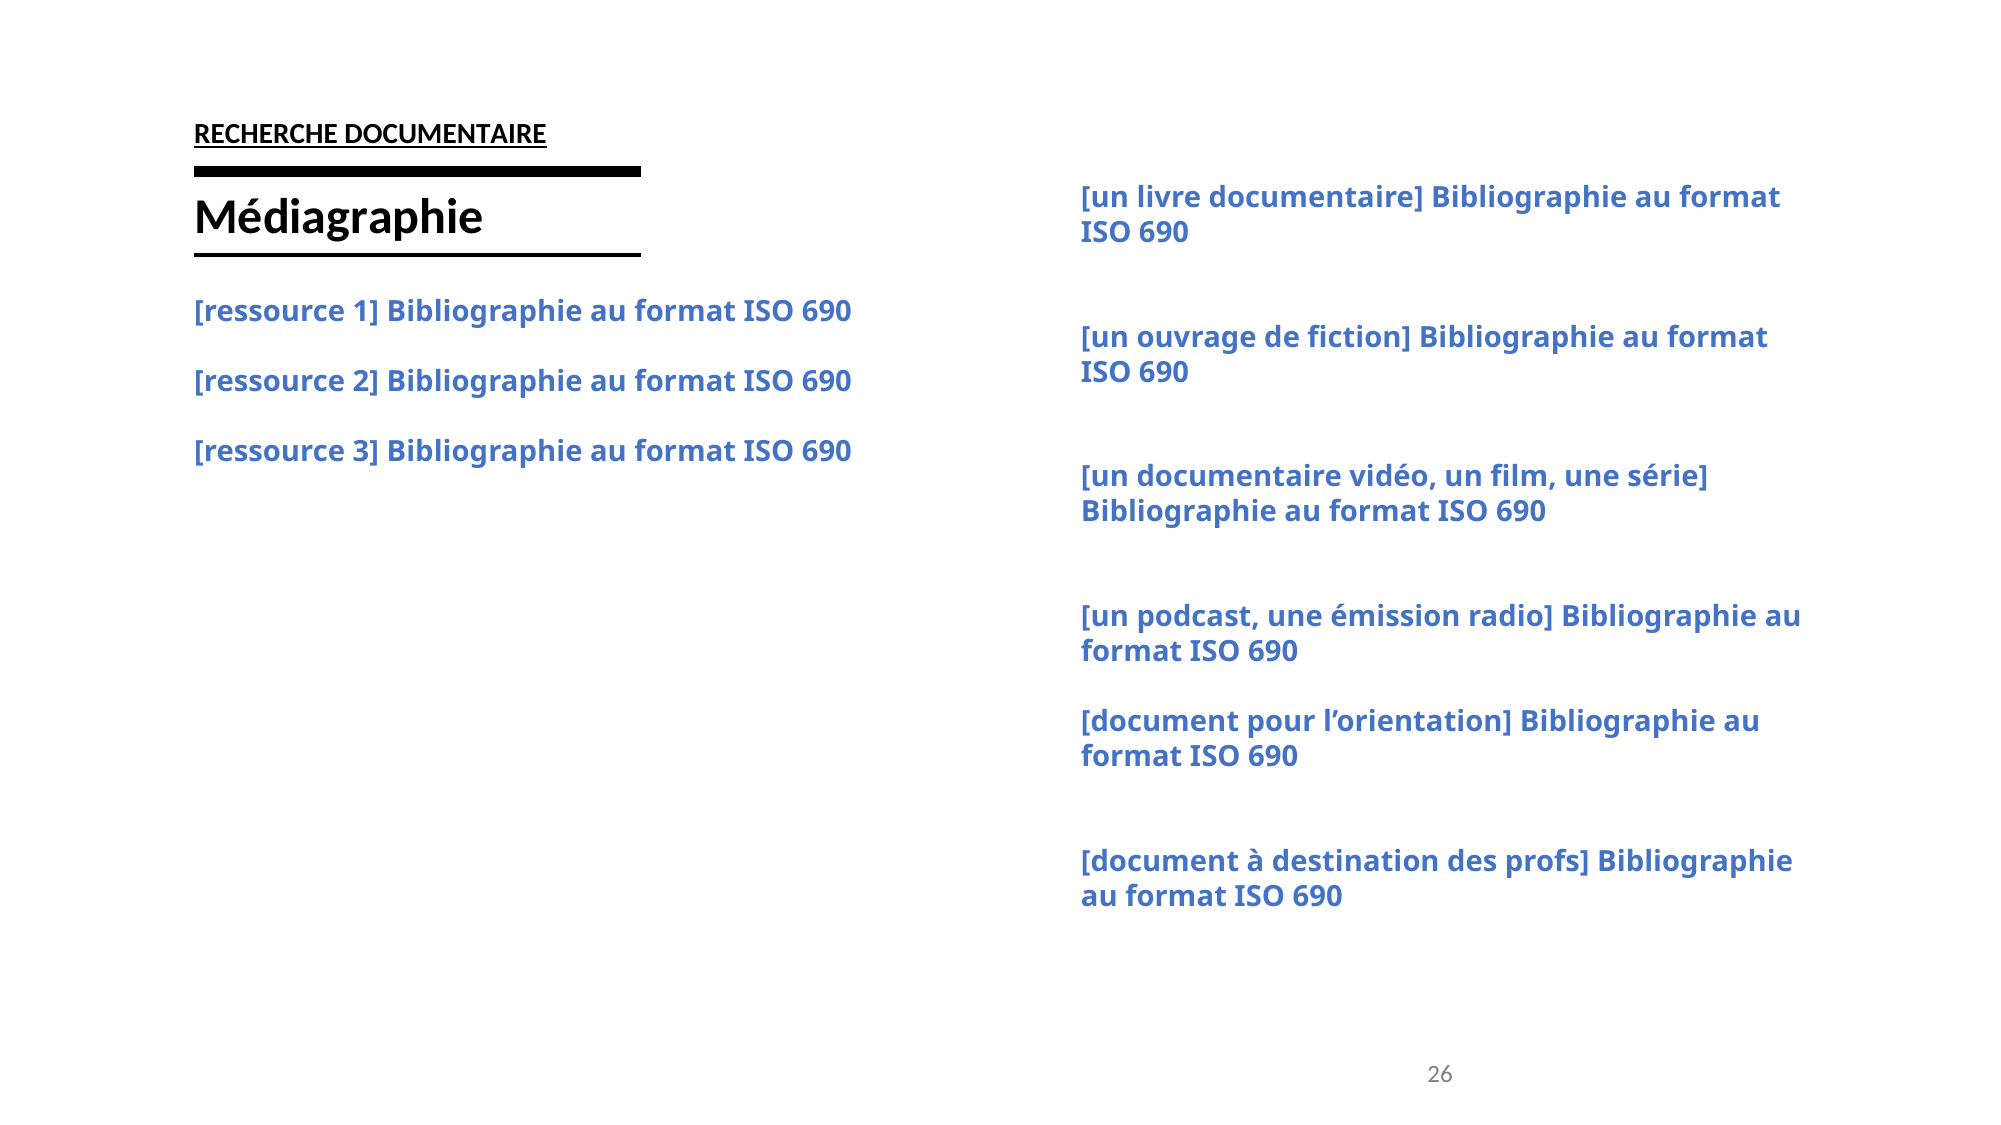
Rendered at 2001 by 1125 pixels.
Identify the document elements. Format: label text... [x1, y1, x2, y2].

text_box RECHERCHE DOCUMENTAIRE [194, 114, 550, 150]
text_box Médiagraphie [194, 183, 488, 245]
text_box [1412, 1042, 1863, 1103]
text_box [un livre documentaire] Bibliographie au format ISO 690 [un ouvrage de fiction] Bibliographie au format ISO 690 [un documentaire vidéo, un film, une série] Bibliographie au format ISO 690 [un podcast, une émission radio] Bibliographie au format ISO 690 [document pour l’orientation] Bibliographie au format ISO 690 [document à destination des profs] Bibliographie au format ISO 690 [1080, 201, 1819, 924]
text_box [ressource 1] Bibliographie au format ISO 690 [ressource 2] Bibliographie au format ISO 690 [ressource 3] Bibliographie au format ISO 690 [194, 284, 932, 512]
